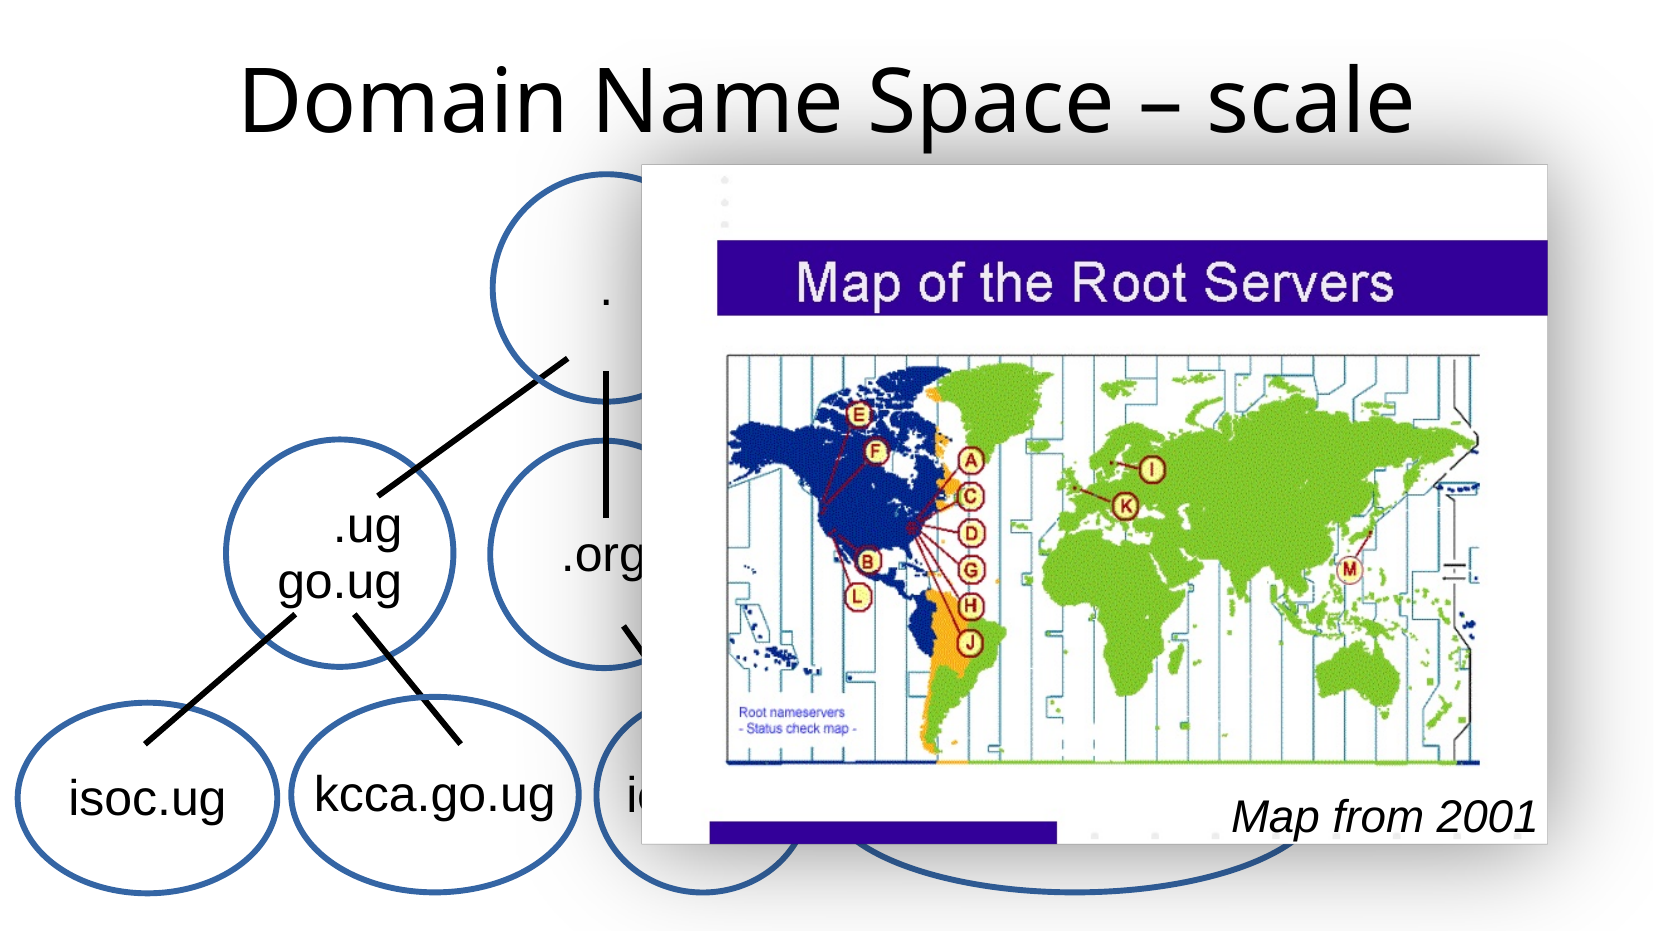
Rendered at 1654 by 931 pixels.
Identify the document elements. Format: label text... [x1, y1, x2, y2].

title Domain Name Space – scale [82, 37, 1571, 221]
text_box kcca.go.ug [291, 696, 516, 893]
text_box Map from 2001 [1098, 783, 1554, 850]
text_box . [492, 221, 516, 357]
picture [516, 39, 1654, 931]
text_box .ug go.ug [226, 439, 454, 667]
text_box .org [490, 482, 516, 627]
text_box isoc.ug [17, 702, 278, 894]
